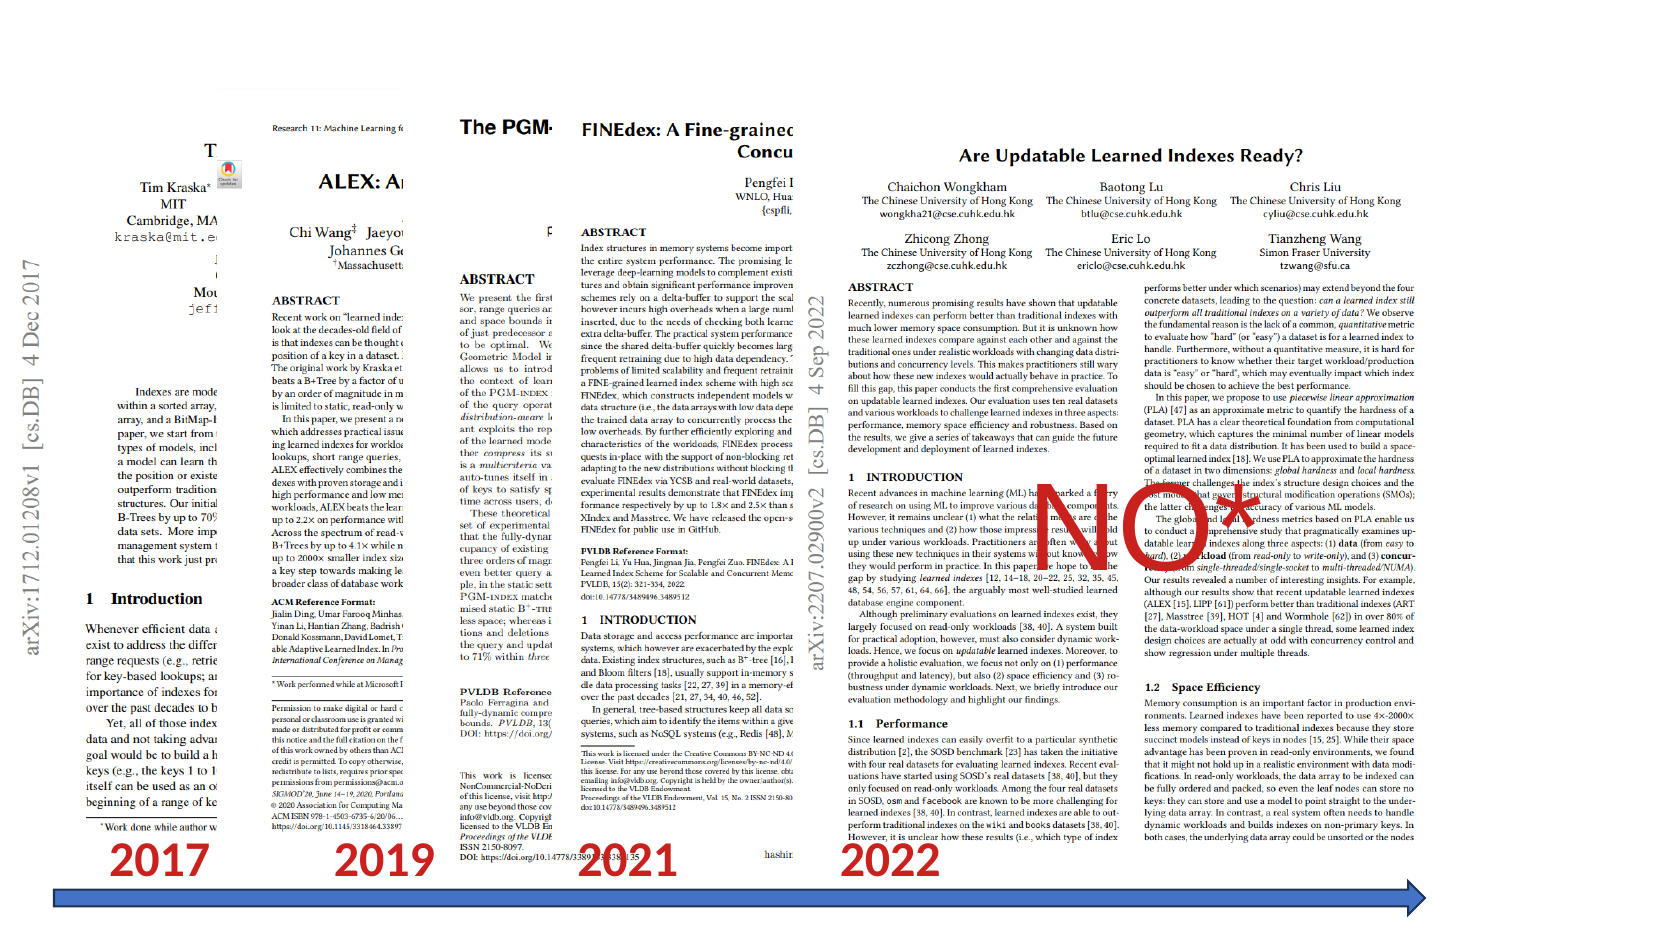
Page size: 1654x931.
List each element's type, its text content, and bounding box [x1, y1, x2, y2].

picture [4, 29, 1467, 893]
text_box 2022 [825, 819, 956, 895]
text_box 2021 [562, 819, 694, 889]
text_box 2017 [94, 819, 226, 889]
text_box NO* [1012, 450, 1351, 745]
text_box 2019 [319, 819, 450, 889]
text_box [53, 881, 1426, 915]
